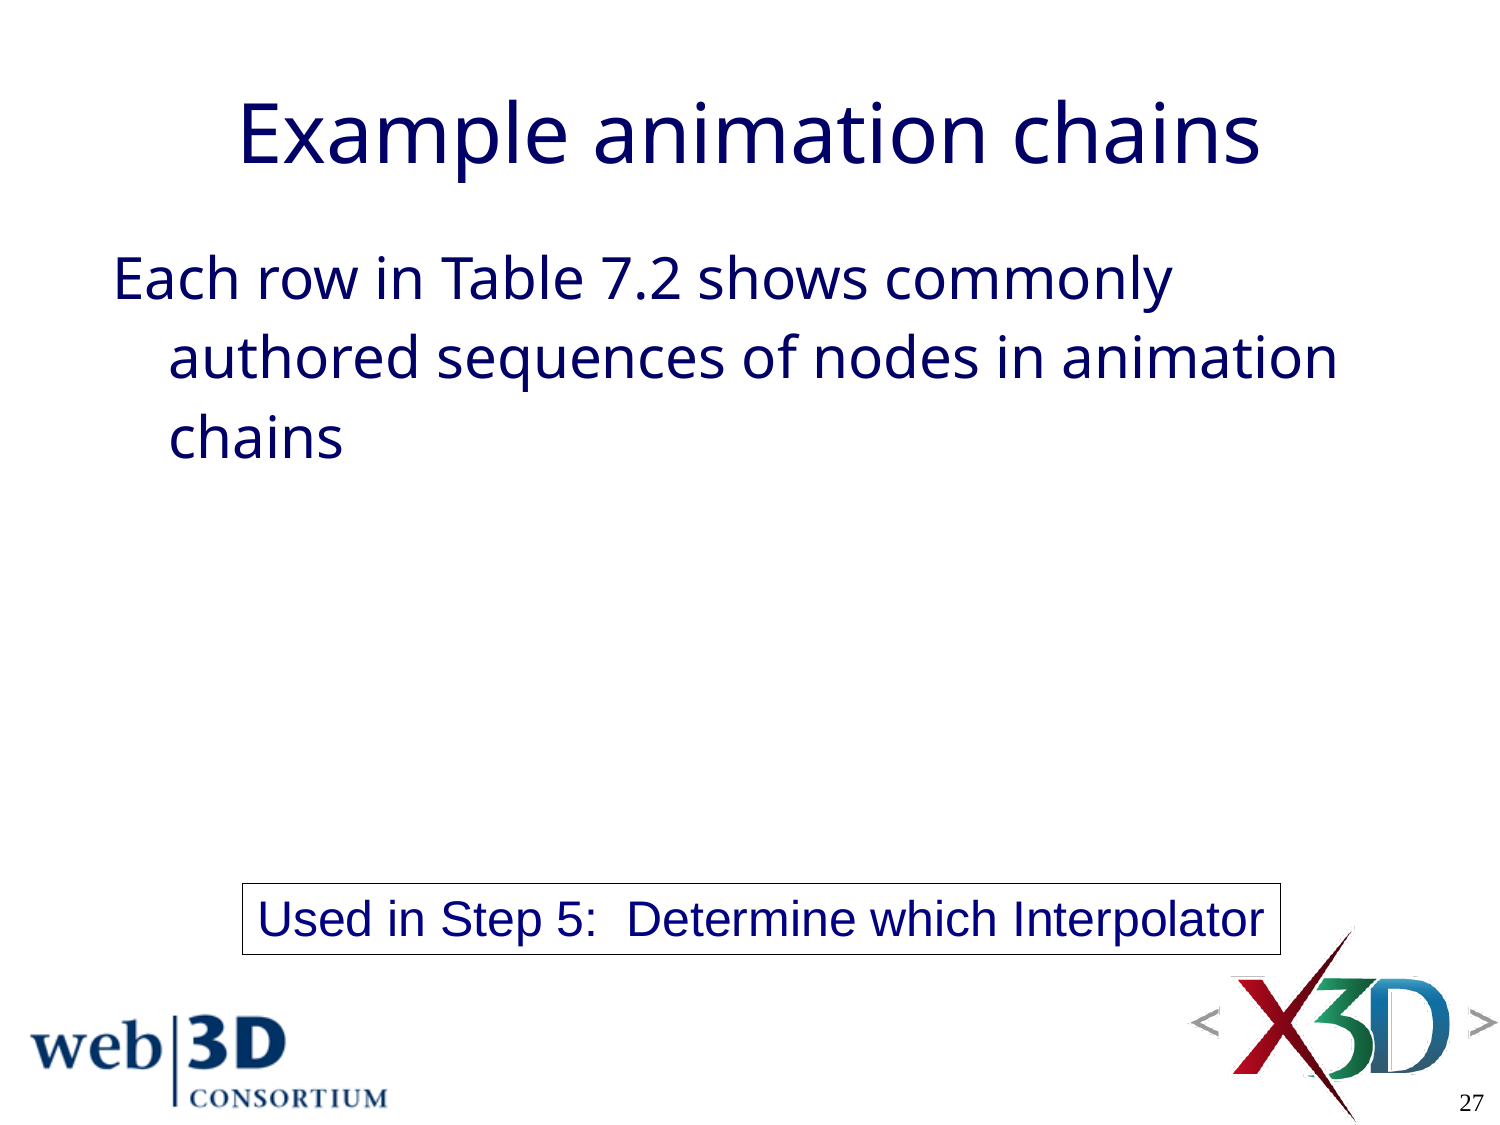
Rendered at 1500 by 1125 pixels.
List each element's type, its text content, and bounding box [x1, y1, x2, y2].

picture [1187, 926, 1500, 1125]
picture [151, 421, 1336, 787]
list Each row in Table 7.2 shows commonly authored sequences of nodes in animation chains [112, 237, 1388, 463]
title Example animation chains [112, 37, 1388, 226]
picture [12, 998, 413, 1118]
text_box Used in Step 5: Determine which Interpolator [242, 883, 1281, 955]
